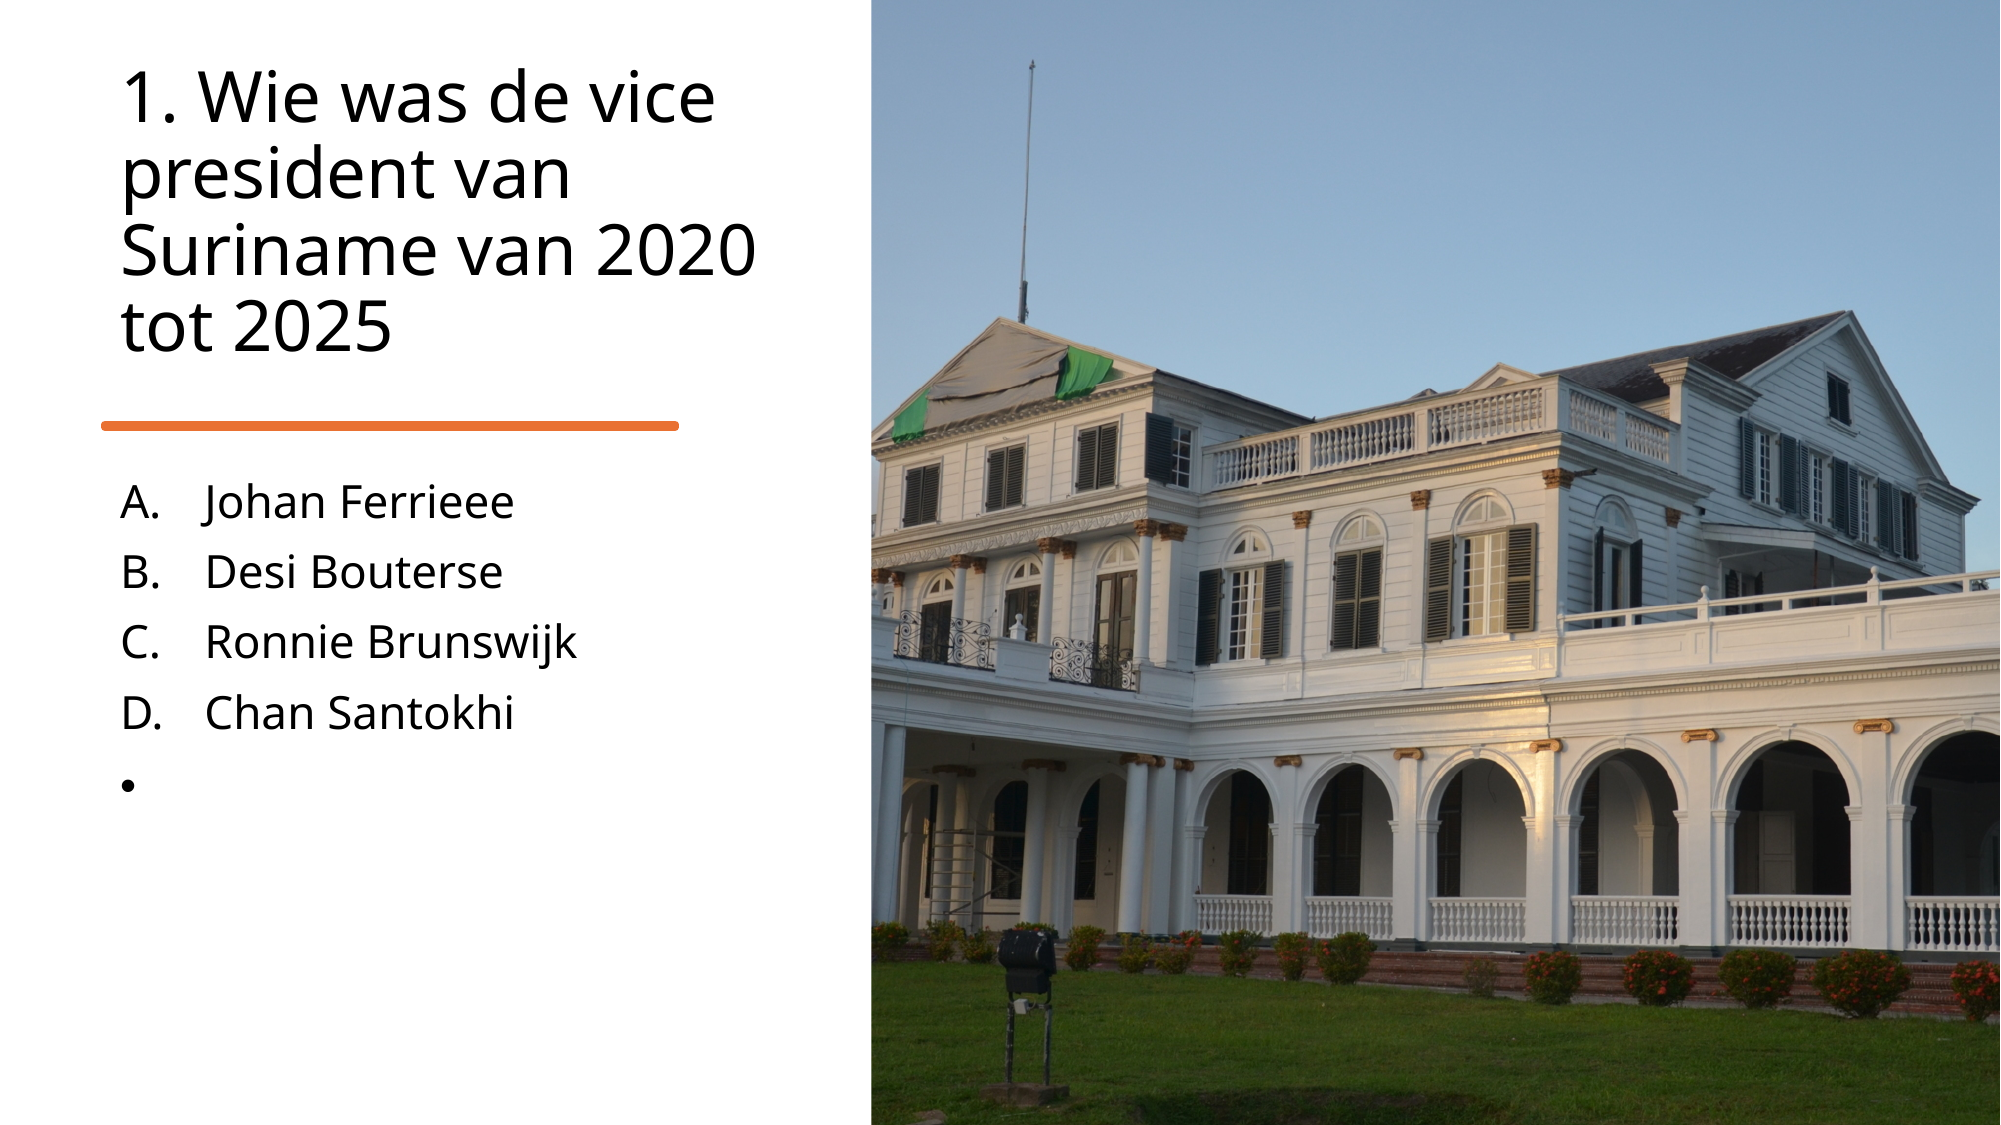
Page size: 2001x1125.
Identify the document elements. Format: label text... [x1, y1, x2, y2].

picture [871, 0, 2000, 1125]
list Johan Ferrieee Desi Bouterse Ronnie Brunswijk Chan Santokhi [105, 471, 802, 1016]
text_box [0, 0, 871, 1125]
title 1. Wie was de vice president van Suriname van 2020 tot 2025 [105, 53, 822, 375]
